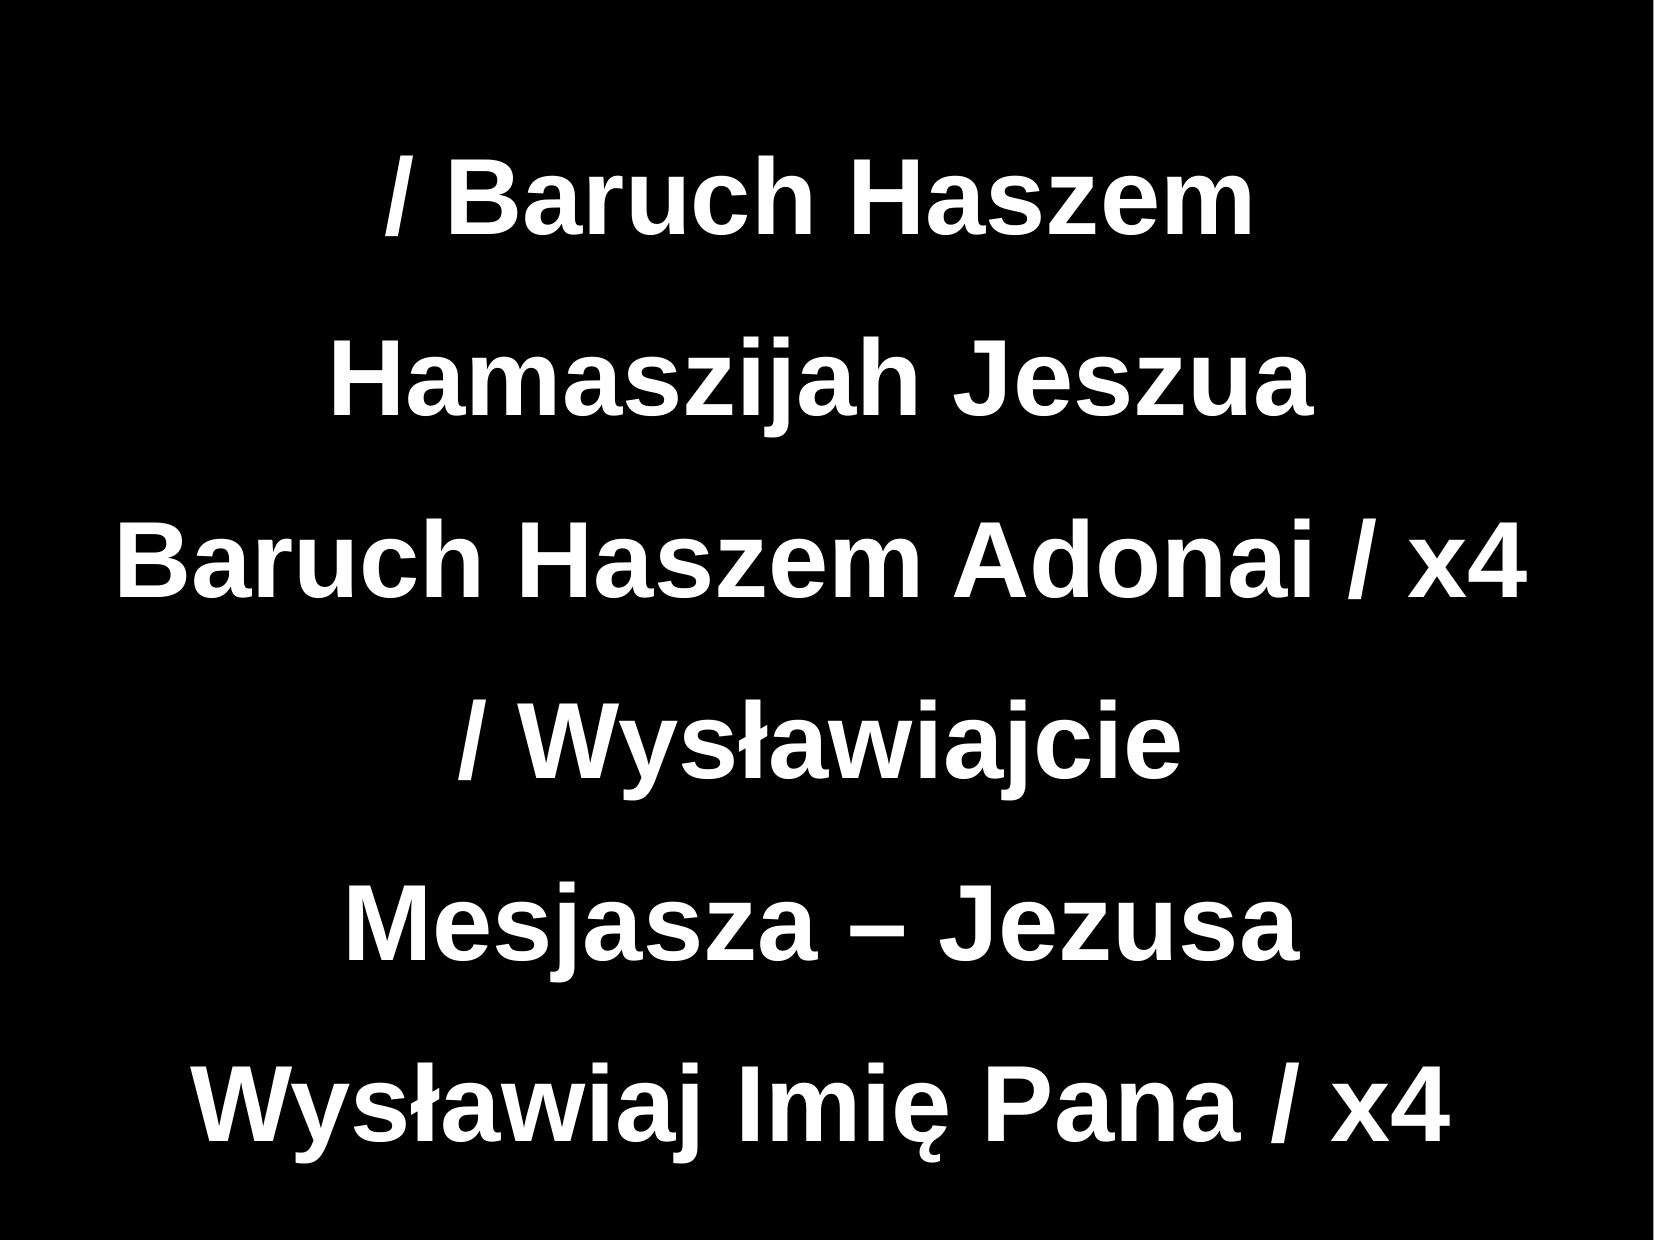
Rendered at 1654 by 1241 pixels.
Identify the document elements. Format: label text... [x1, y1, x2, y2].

subtitle / Baruch Haszem Hamaszijah Jeszua Baruch Haszem Adonai / x4 / Wysławiajcie Mesjasza – Jezusa Wysławiaj Imię Pana / x4 [0, 0, 1642, 1241]
